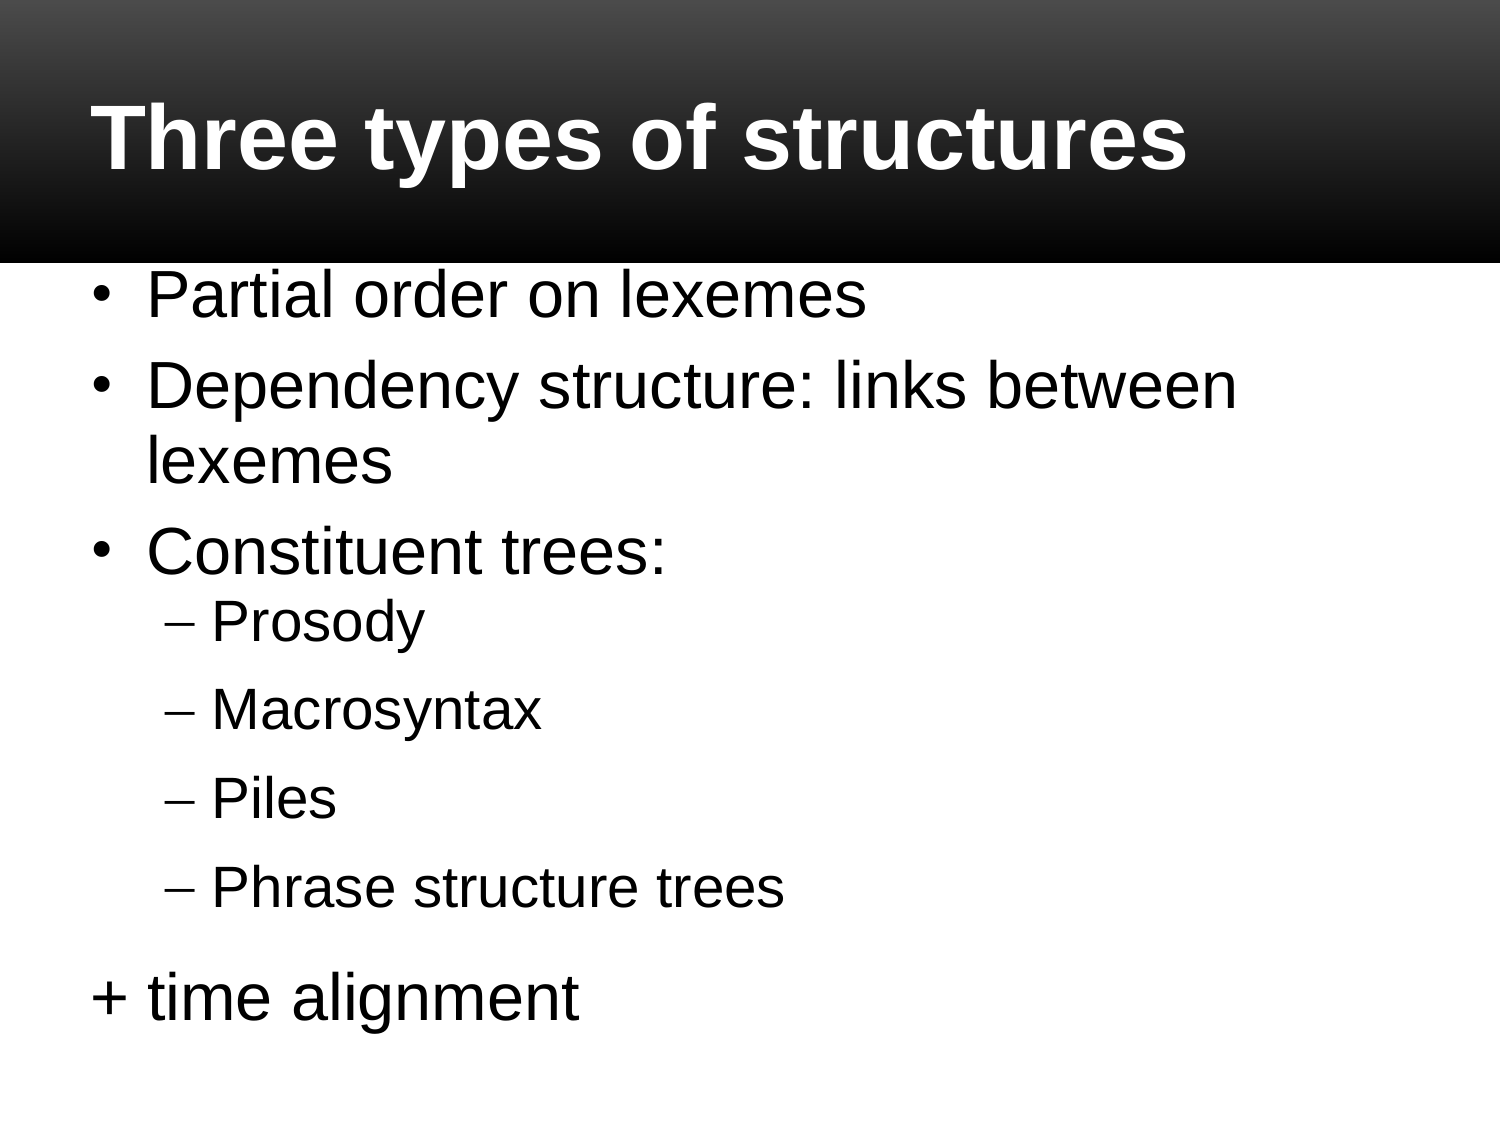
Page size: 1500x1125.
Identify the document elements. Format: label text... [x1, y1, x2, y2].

list Partial order on lexemes Dependency structure: links between lexemes Constituent trees: Prosody Macrosyntax Piles Phrase structure trees + time alignment [75, 250, 1426, 1043]
title Three types of structures [75, 45, 1426, 233]
